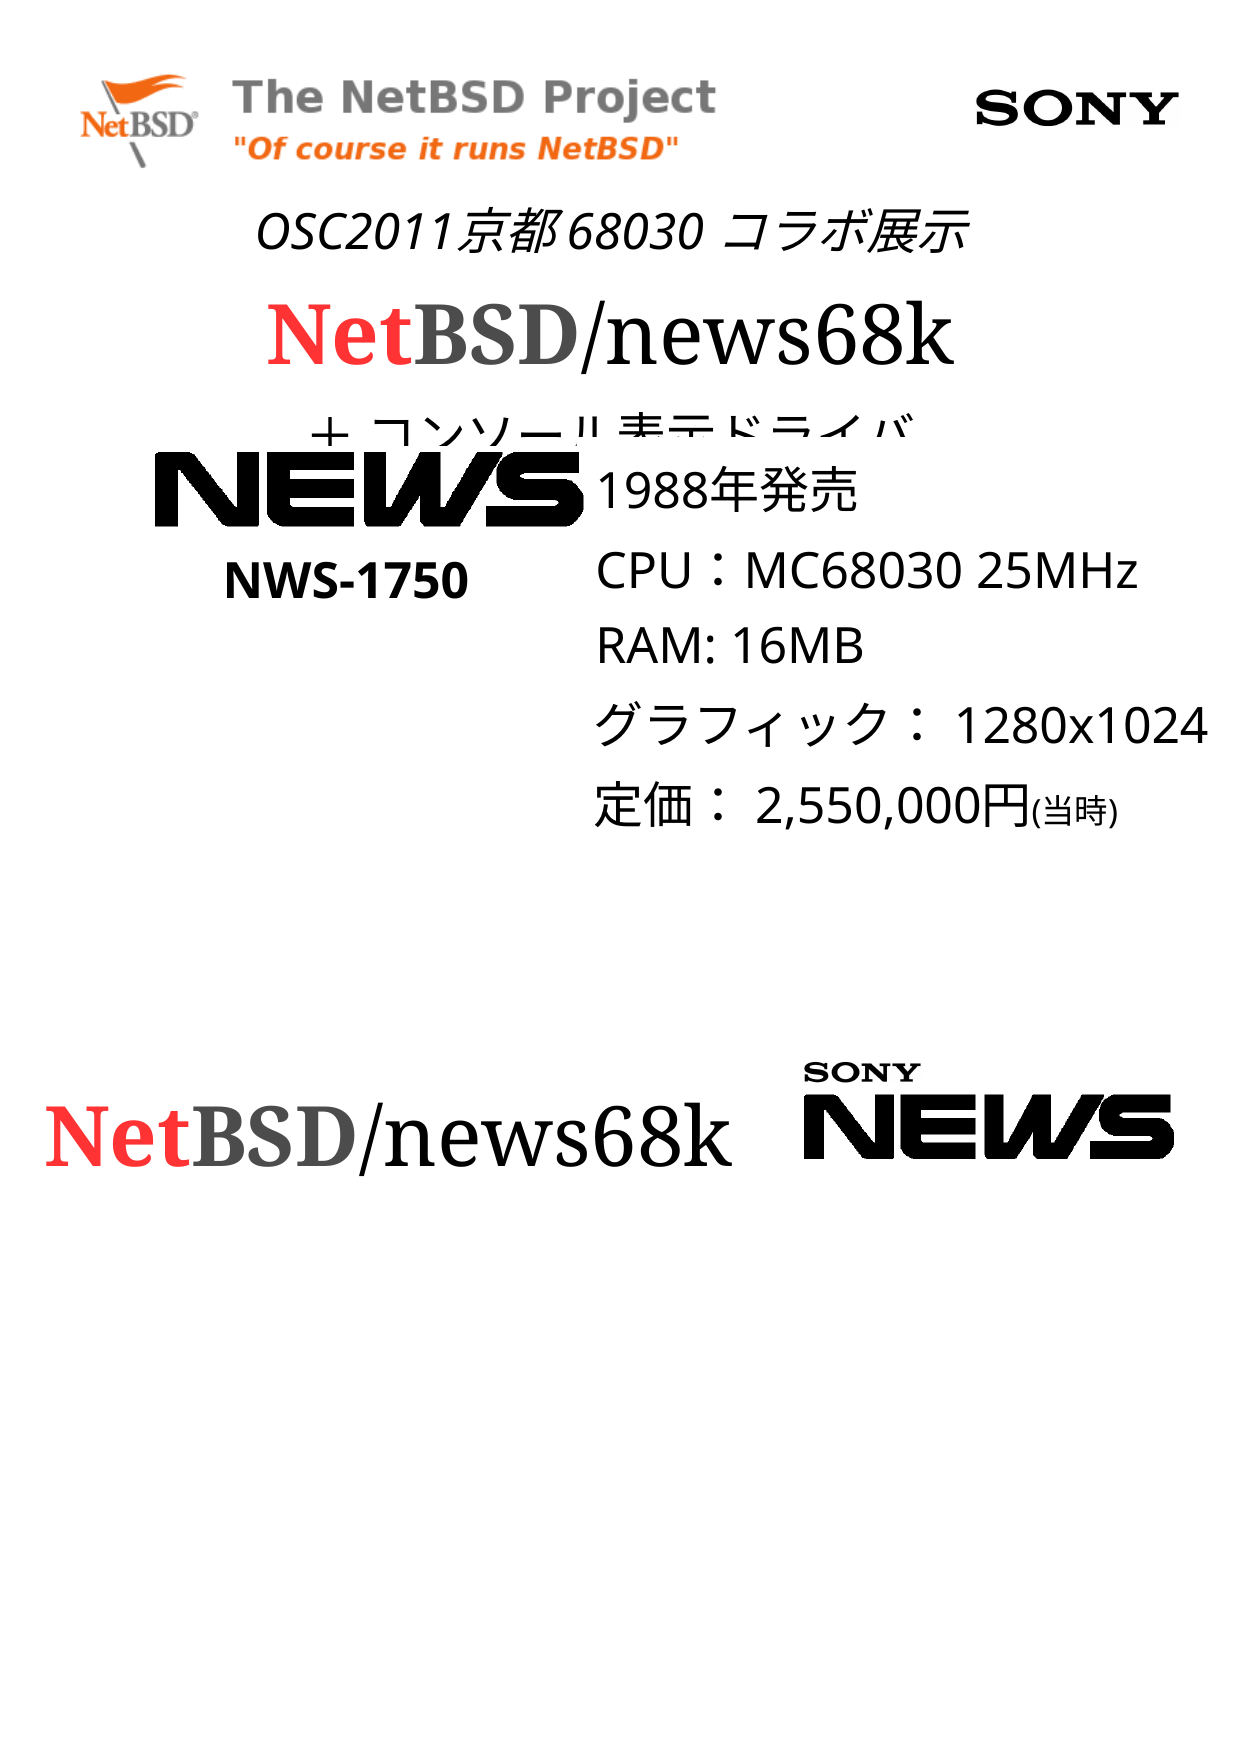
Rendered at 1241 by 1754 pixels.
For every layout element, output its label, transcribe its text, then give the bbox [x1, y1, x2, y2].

text_box NetBSD/news68k [29, 1070, 768, 1180]
picture [803, 1061, 922, 1083]
picture [59, 58, 751, 185]
picture [974, 88, 1181, 127]
text_box NWS-1750 [194, 537, 534, 606]
text_box 1988年発売 CPU：MC68030 25MHz RAM: 16MB グラフィック： 1280x1024 定価： 2,550,000円(当時) [600, 437, 1191, 740]
text_box OSC2011京都 68030 コラボ展示 NetBSD/news68k ＋ コンソール表示ドライバ [69, 184, 1152, 416]
picture [797, 1089, 1179, 1164]
picture [147, 446, 589, 532]
